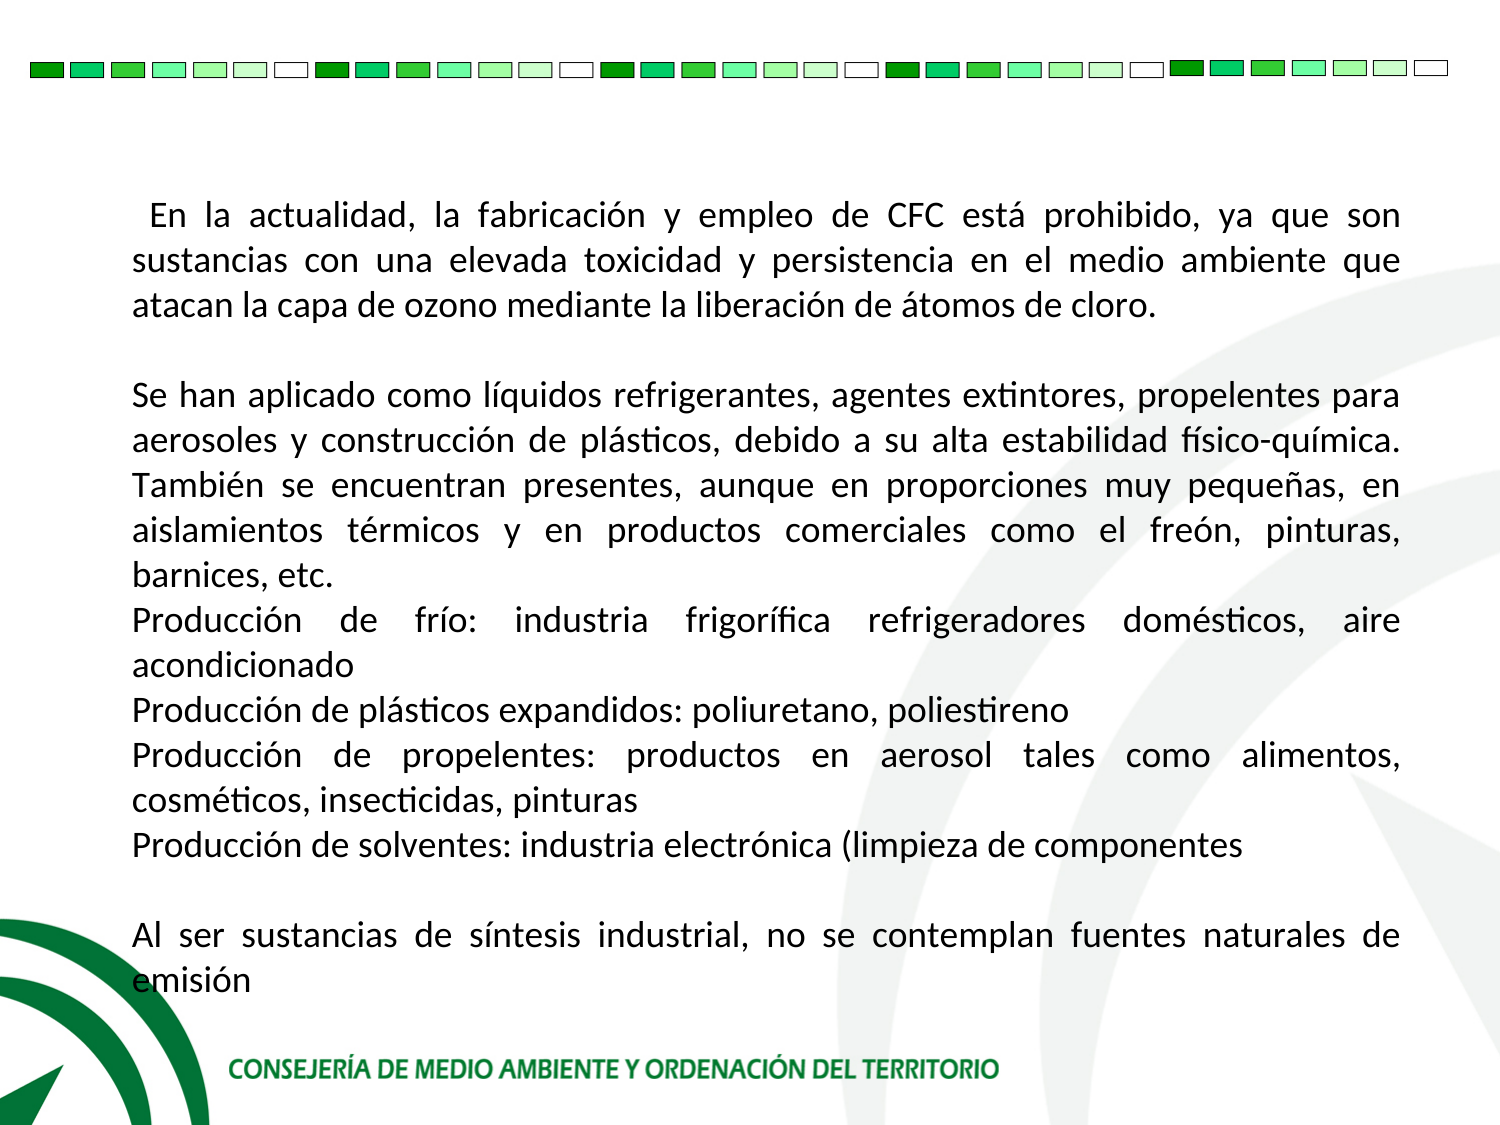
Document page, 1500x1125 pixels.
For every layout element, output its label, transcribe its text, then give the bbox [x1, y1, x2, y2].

picture [0, 0, 1500, 1125]
text_box En la actualidad, la fabricación y empleo de CFC está prohibido, ya que son sustancias con una elevada toxicidad y persistencia en el medio ambiente que atacan la capa de ozono mediante la liberación de átomos de cloro. Se han aplicado como líquidos refrigerantes, agentes extintores, propelentes para aerosoles y construcción de plásticos, debido a su alta estabilidad físico-química. También se encuentran presentes, aunque en proporciones muy pequeñas, en aislamientos térmicos y en productos comerciales como el freón, pinturas, barnices, etc. Producción de frío: industria frigorífica refrigeradores domésticos, aire acondicionado Producción de plásticos expandidos: poliuretano, poliestireno Producción de propelentes: productos en aerosol tales como alimentos, cosméticos, insecticidas, pinturas Producción de solventes: industria electrónica (limpieza de componentes Al ser sustancias de síntesis industrial, no se contemplan fuentes naturales de emisión [117, 182, 1418, 1008]
